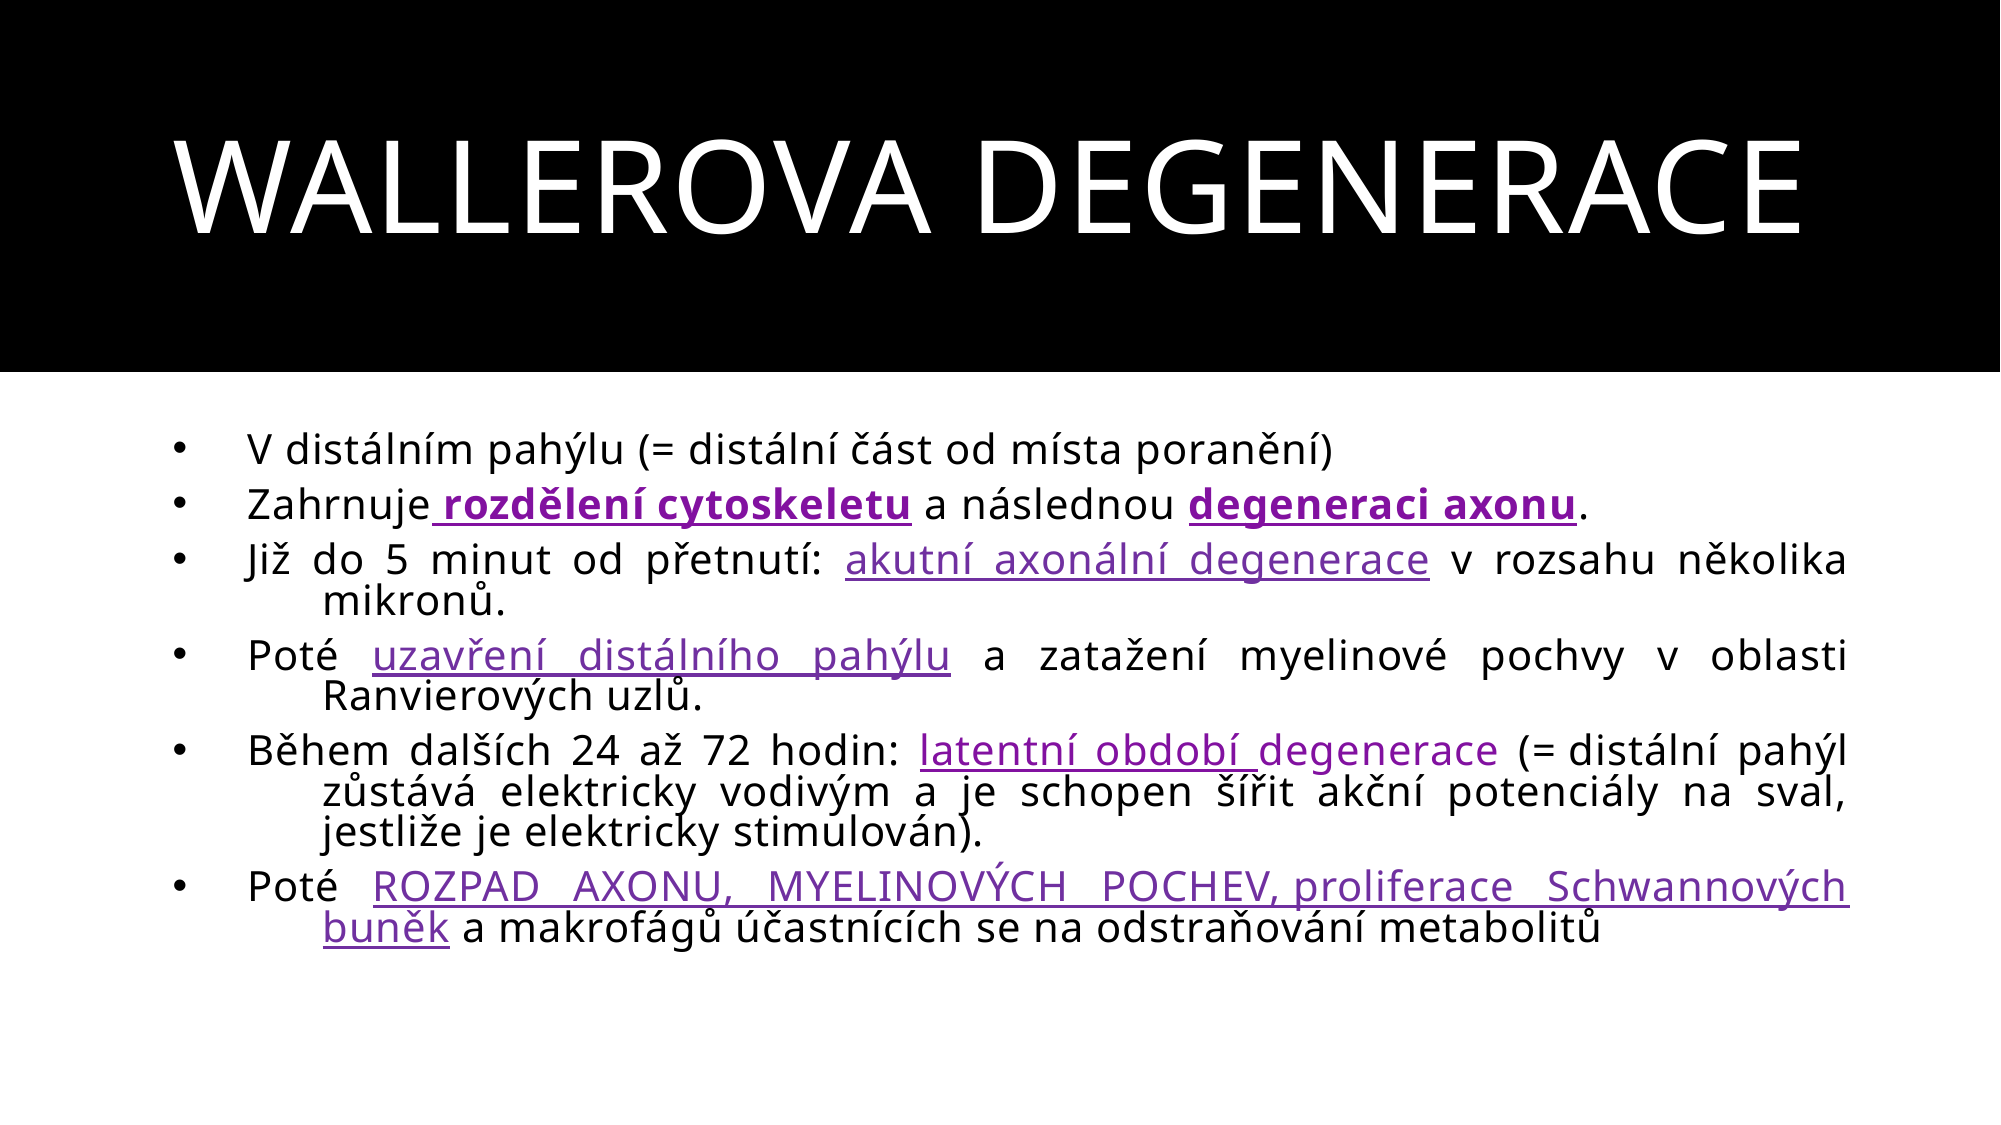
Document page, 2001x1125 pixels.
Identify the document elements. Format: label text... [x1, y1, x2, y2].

list V distálním pahýlu (= distální část od místa poranění) Zahrnuje rozdělení cytoskeletu a následnou degeneraci axonu. Již do 5 minut od přetnutí: akutní axonální degenerace v rozsahu několika mikronů. Poté uzavření distálního pahýlu a zatažení myelinové pochvy v oblasti Ranvierových uzlů. Během dalších 24 až 72 hodin: latentní období degenerace (= distální pahýl zůstává elektricky vodivým a je schopen šířit akční potenciály na sval, jestliže je elektricky stimulován). Poté ROZPAD AXONU, MYELINOVÝCH POCHEV, proliferace Schwannových buněk a makrofágů účastnících se na odstraňování metabolitů [157, 424, 1865, 1035]
title Wallerova degenerace [157, 52, 1842, 332]
